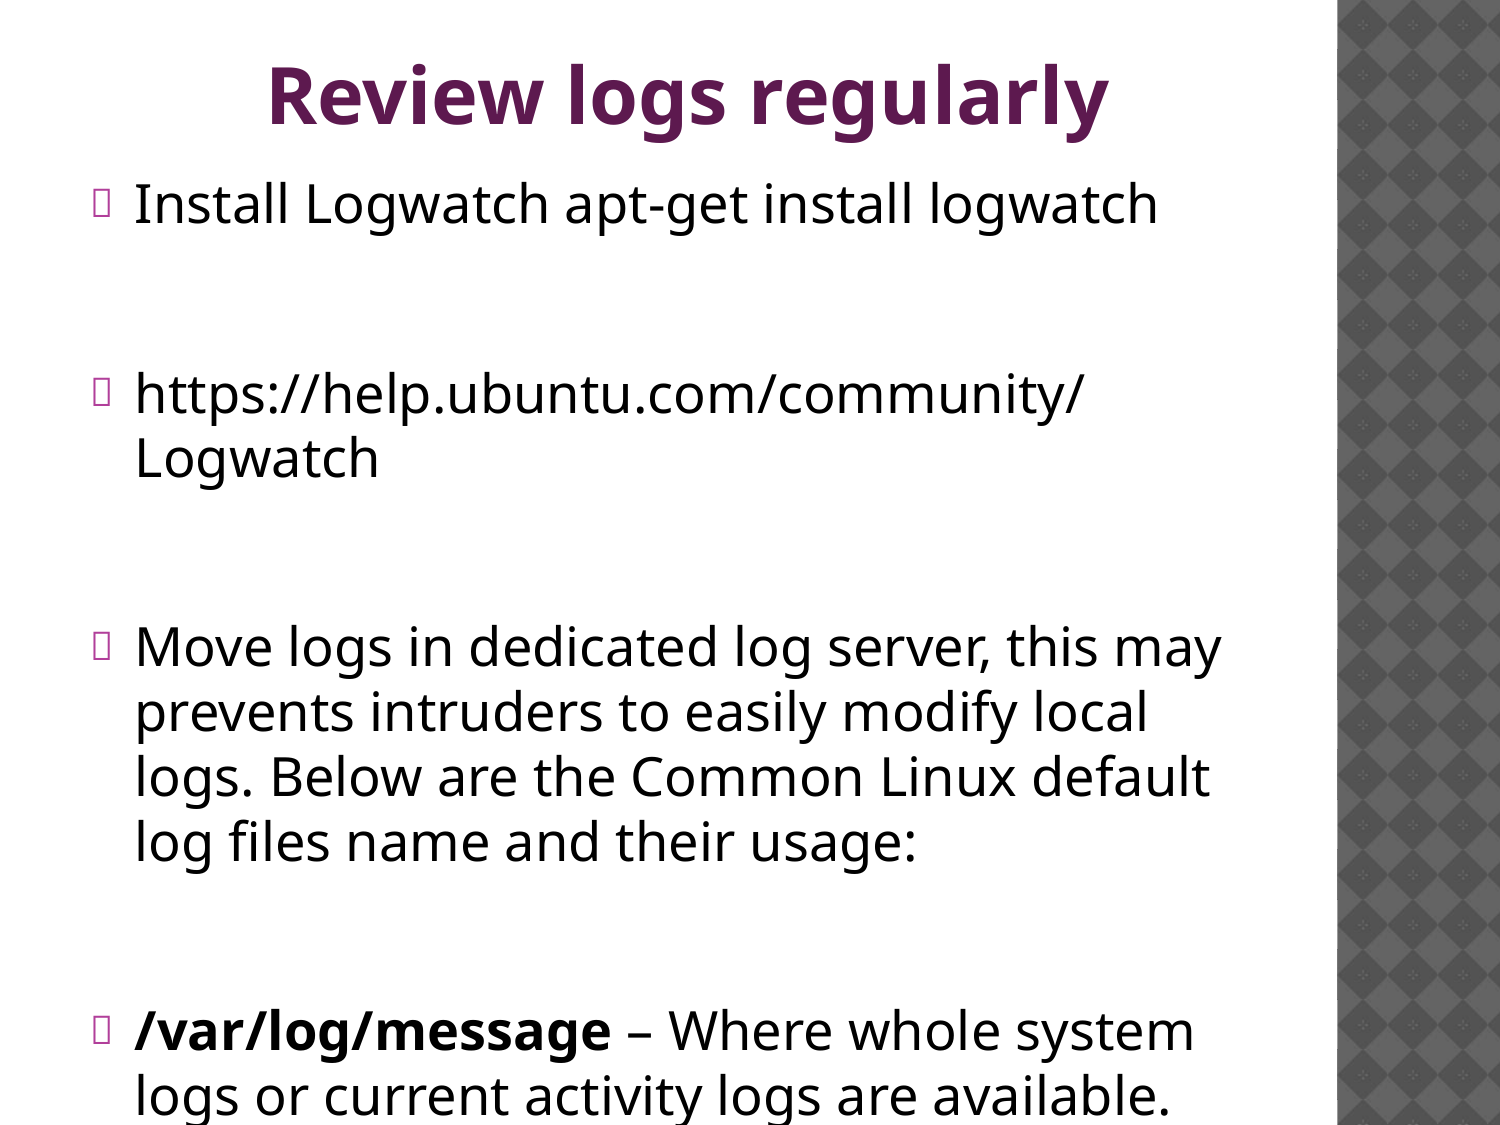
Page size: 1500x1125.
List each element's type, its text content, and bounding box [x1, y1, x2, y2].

title Review logs regularly [75, 37, 1300, 138]
picture [1337, 0, 1500, 1125]
list Install Logwatch apt-get install logwatch https://help.ubuntu.com/community/Logwatch Move logs in dedicated log server, this may prevents intruders to easily modify local logs. Below are the Common Linux default log files name and their usage: /var/log/message – Where whole system logs or current activity logs are available. /var/log/auth.log – Authentication logs. /var/log/kern.log – Kernel logs. /var/log/cron.log – Crond logs (cron job). /var/log/maillog – Mail server logs. /var/log/boot.log – System boot log. /var/log/mysqld.log – MySQL database server log file. /var/log/secure – Authentication log. /var/log/utmp or /var/log/wtmp : Login records file. /var/log/yum.log: Yum log files. FYI – You will ‘LIVE’ in logs for all troubleshooting of any system. [75, 162, 1250, 1025]
